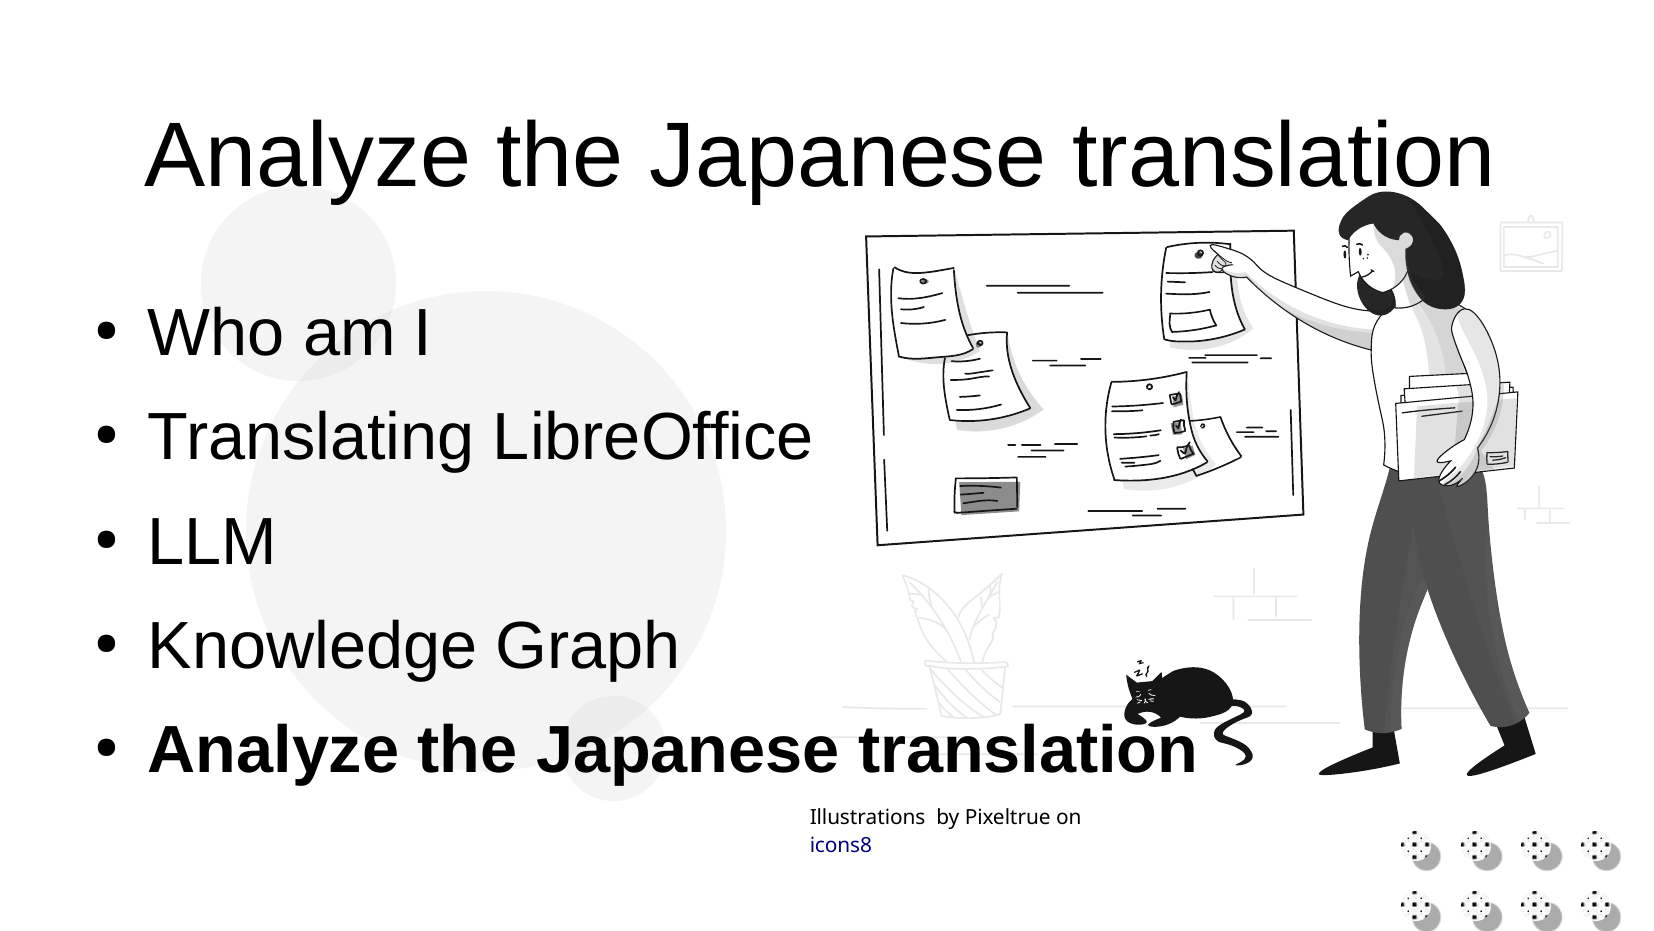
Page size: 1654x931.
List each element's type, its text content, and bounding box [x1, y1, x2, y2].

picture [1400, 830, 1432, 862]
picture [1460, 830, 1492, 862]
picture [1581, 830, 1612, 862]
list Who am I Translating LibreOffice LLM Knowledge Graph Analyze the Japanese translation [76, 295, 1211, 835]
title Analyze the Japanese translation [76, 76, 1565, 233]
picture [1520, 890, 1552, 922]
picture [1580, 890, 1612, 922]
picture [1520, 831, 1552, 862]
picture [1461, 890, 1492, 922]
picture [1400, 891, 1432, 922]
